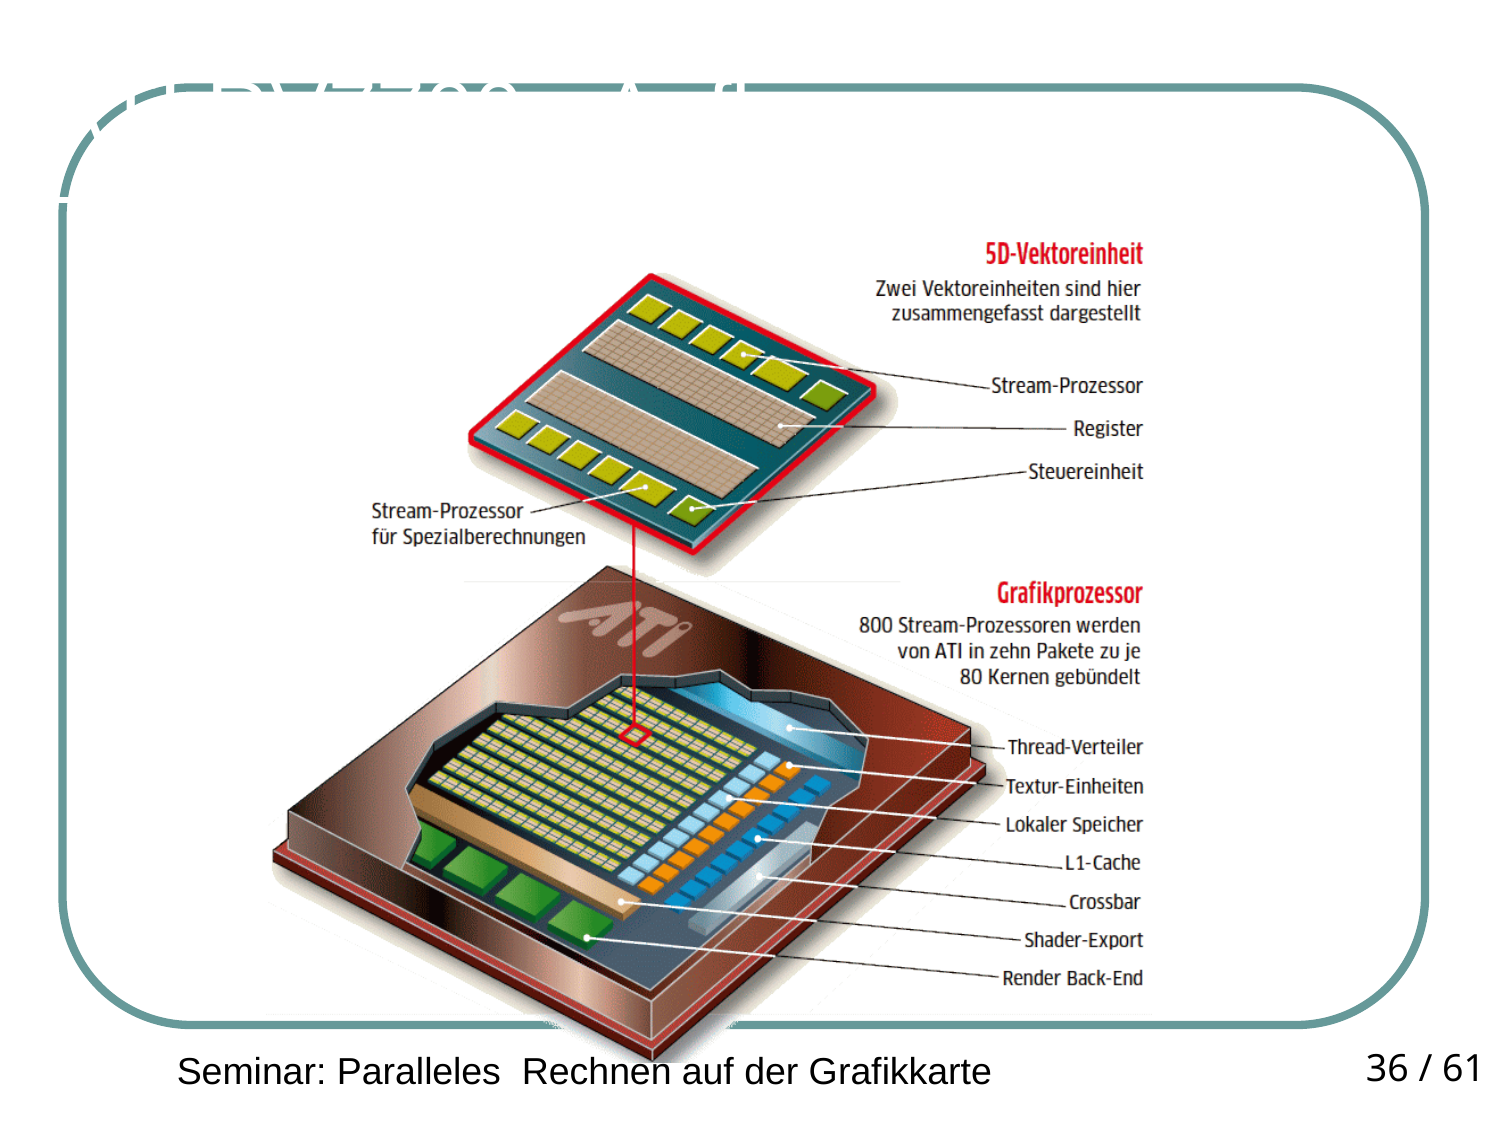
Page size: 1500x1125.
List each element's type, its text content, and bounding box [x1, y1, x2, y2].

title ATI RV7700 - Aufbau [31, 0, 1347, 226]
picture [265, 236, 1152, 1063]
